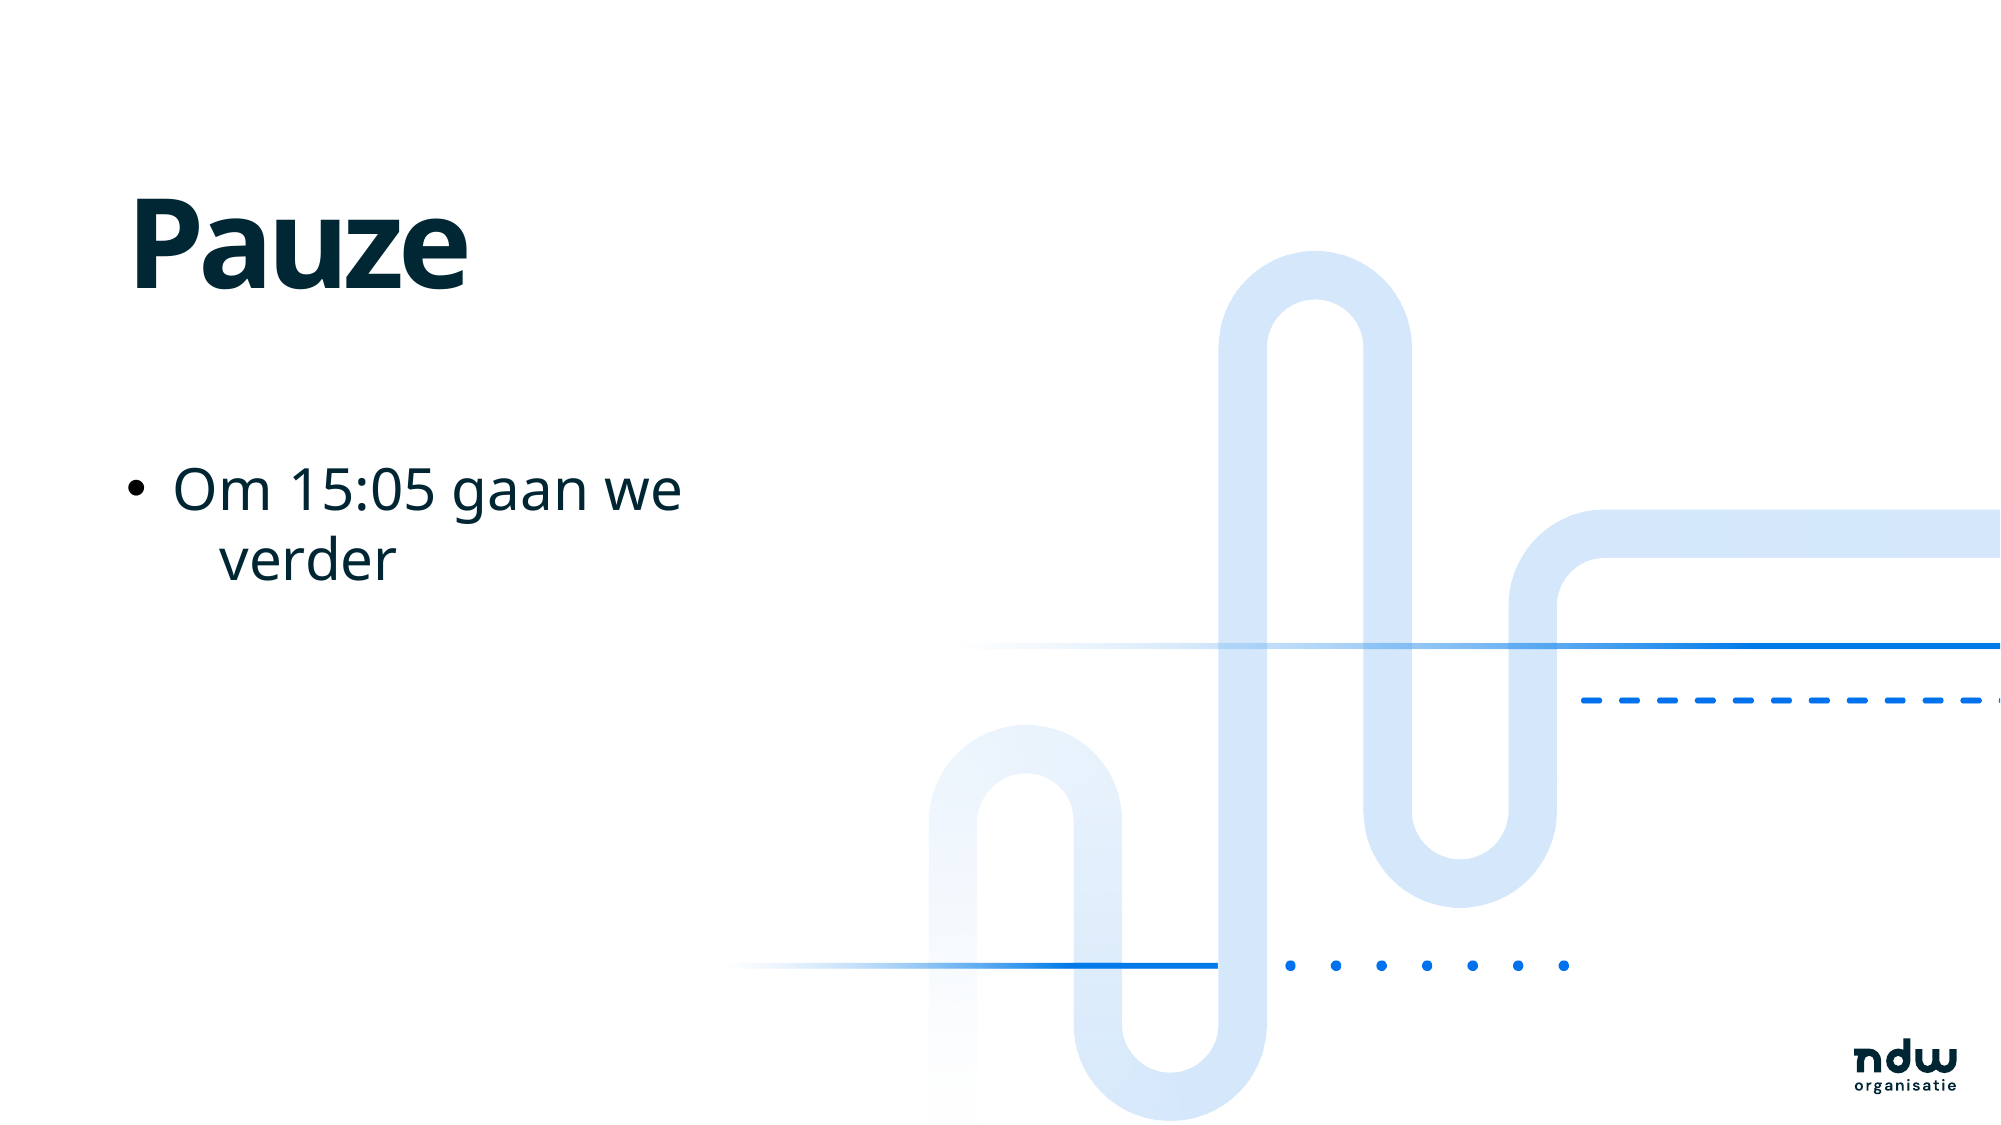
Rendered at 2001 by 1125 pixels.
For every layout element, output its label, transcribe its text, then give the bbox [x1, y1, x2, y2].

text_box Om 15:05 gaan we verder [110, 444, 891, 531]
title Pauze [110, 0, 1110, 506]
